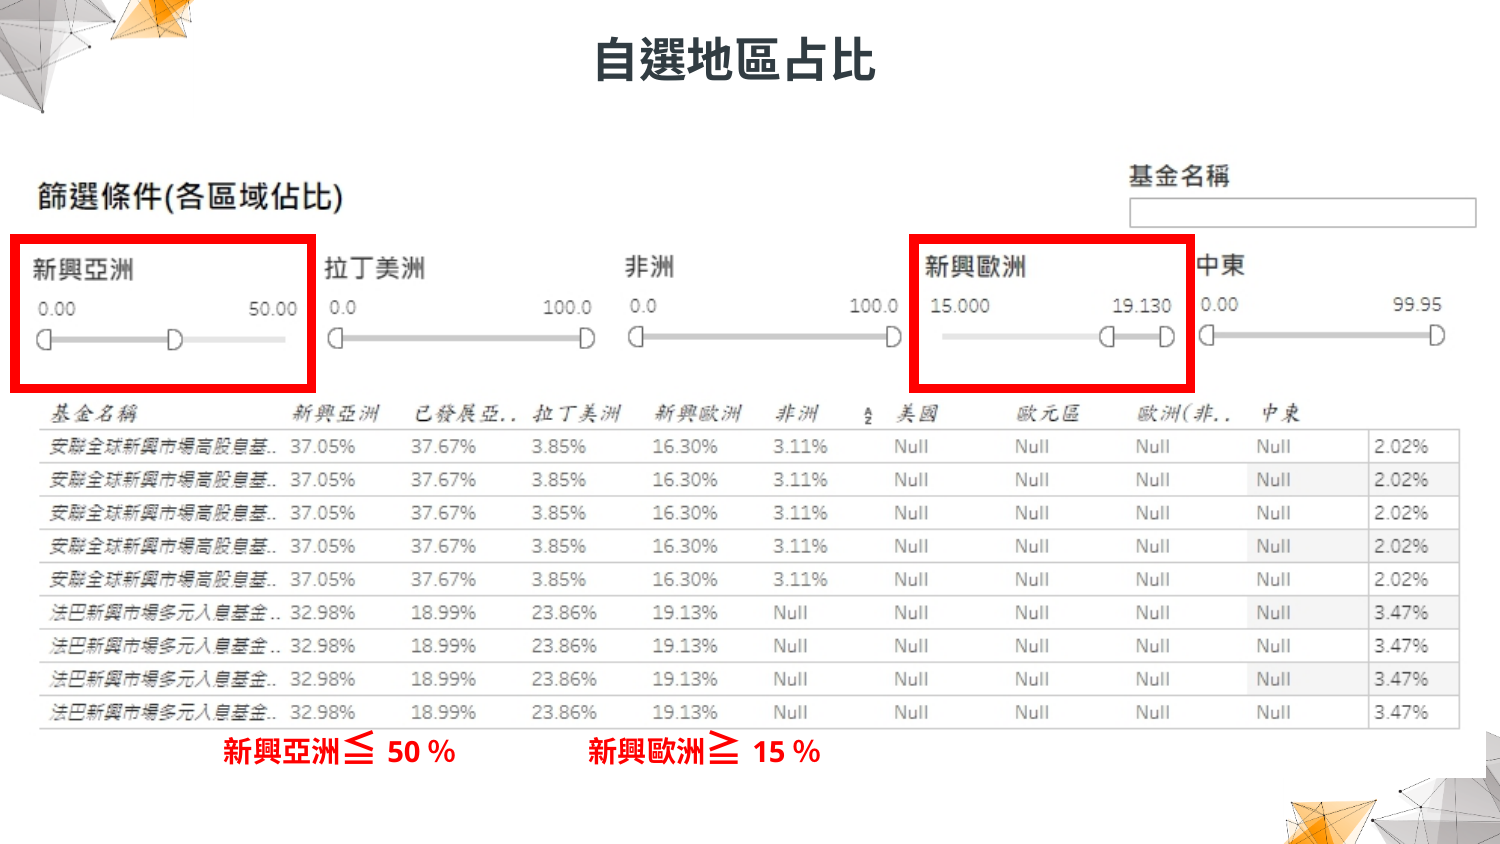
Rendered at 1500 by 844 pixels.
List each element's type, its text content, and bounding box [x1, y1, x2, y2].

picture [0, 0, 194, 118]
picture [29, 244, 307, 384]
text_box 新興歐洲≧15％ [573, 717, 873, 778]
picture [29, 145, 1500, 844]
text_box 自選地區占比 [467, 29, 1002, 88]
text_box 新興亞洲≦50％ [208, 717, 508, 778]
